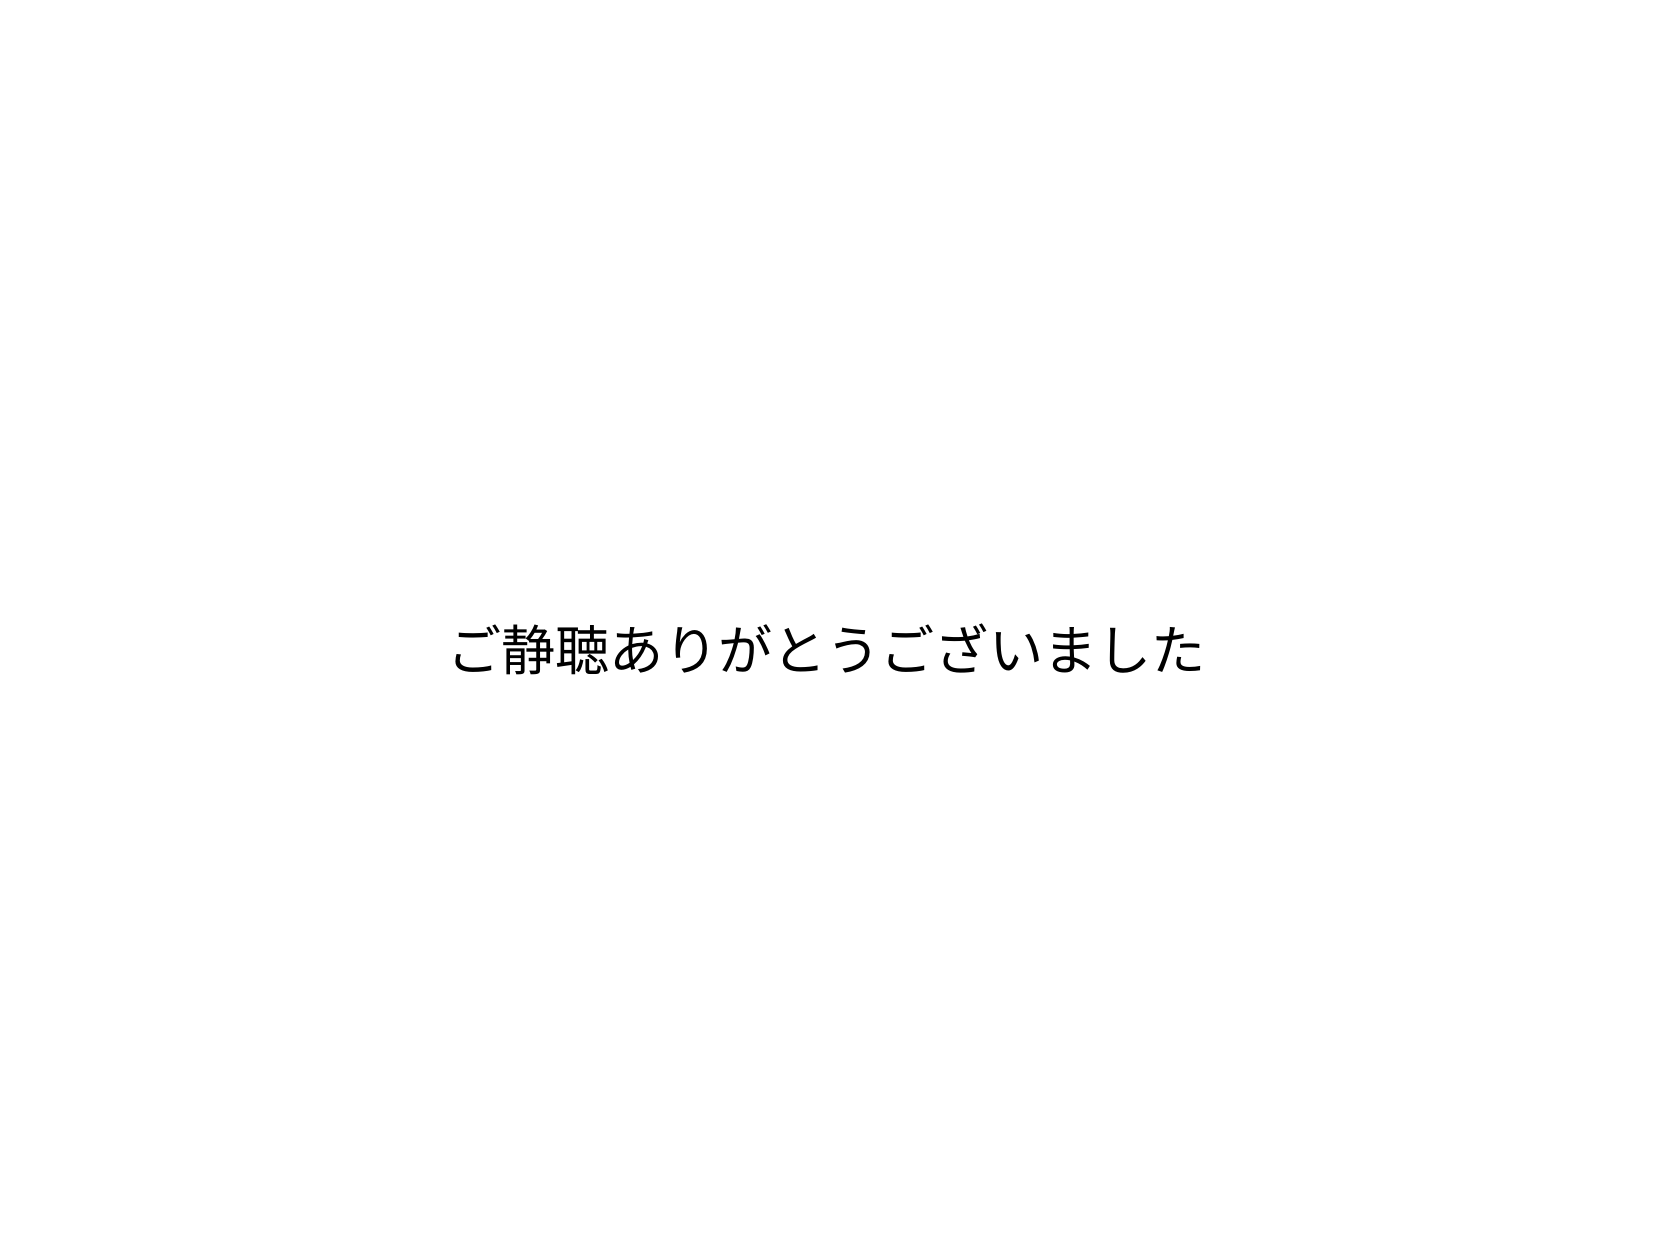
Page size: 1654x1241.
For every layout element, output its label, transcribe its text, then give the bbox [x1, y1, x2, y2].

title ご静聴ありがとうございました [82, 543, 1571, 751]
